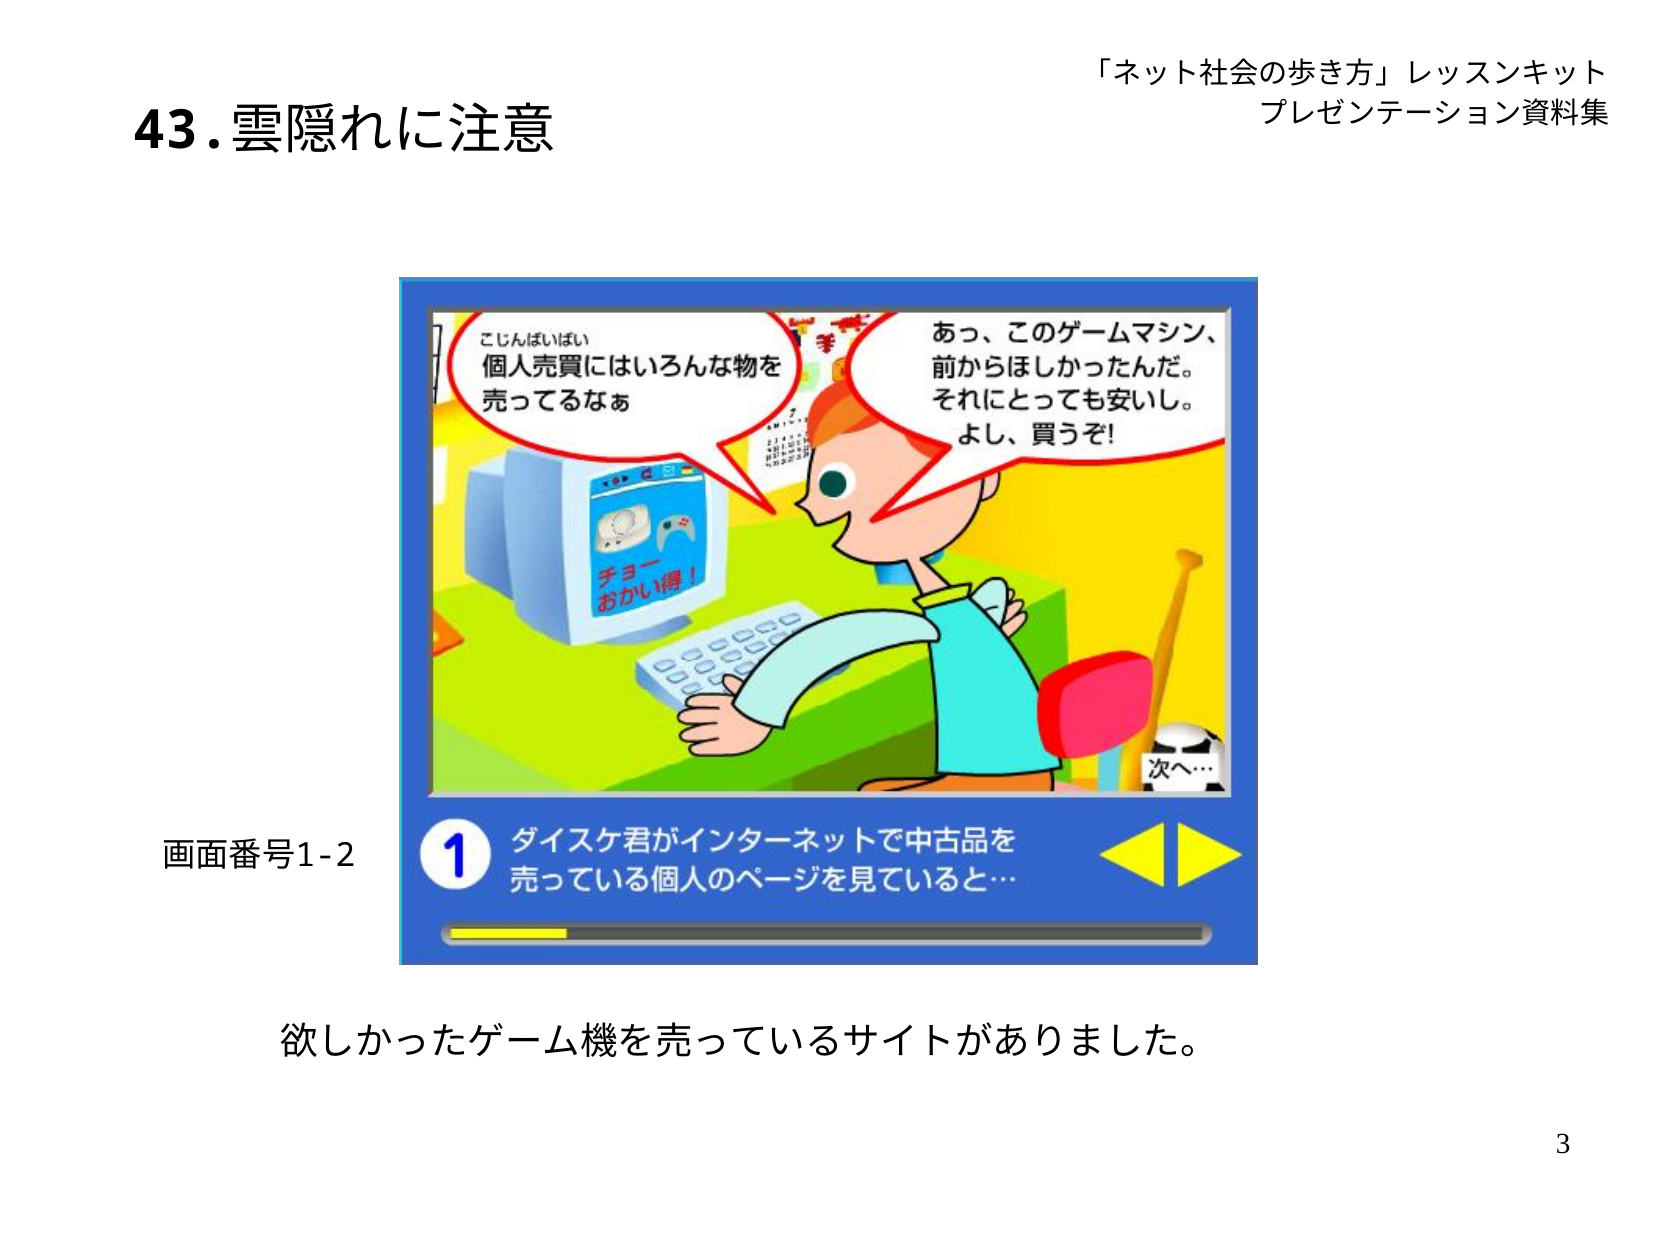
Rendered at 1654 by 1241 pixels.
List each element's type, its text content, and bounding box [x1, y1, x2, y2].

picture [399, 277, 1258, 965]
text_box 欲しかったゲーム機を売っているサイトがありました。 [265, 1003, 1447, 1074]
text_box 画面番号1-2 [147, 826, 384, 882]
text_box 43.雲隠れに注意 [118, 88, 1241, 169]
text_box 「ネット社会の歩き方」レッスンキット プレゼンテーション資料集 [1062, 44, 1625, 139]
